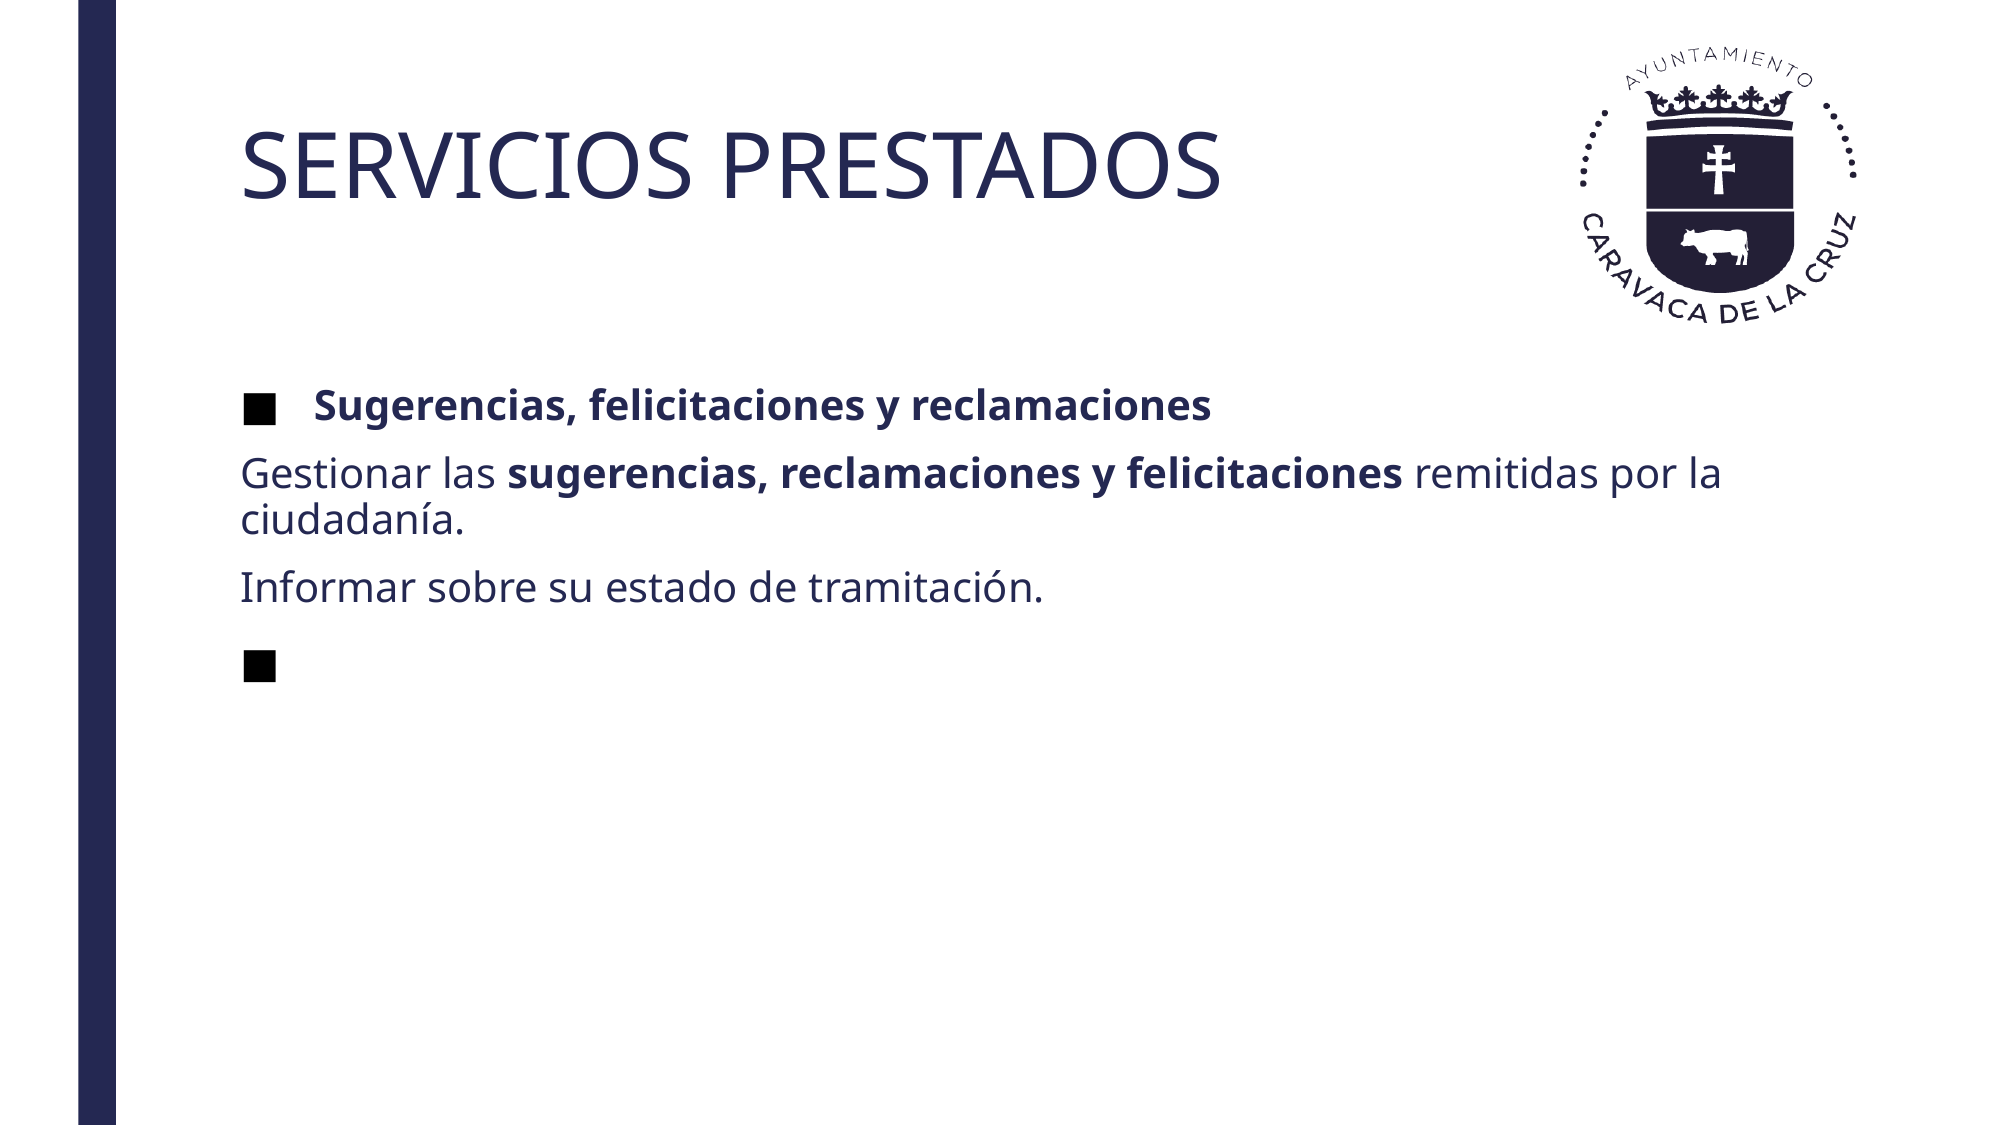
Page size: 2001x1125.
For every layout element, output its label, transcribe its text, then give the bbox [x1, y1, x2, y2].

picture [1573, 44, 1864, 331]
title SERVICIOS PRESTADOS [225, 112, 1801, 357]
list Sugerencias, felicitaciones y reclamaciones Gestionar las sugerencias, reclamaciones y felicitaciones remitidas por la ciudadanía. Informar sobre su estado de tramitación. [225, 375, 1801, 963]
